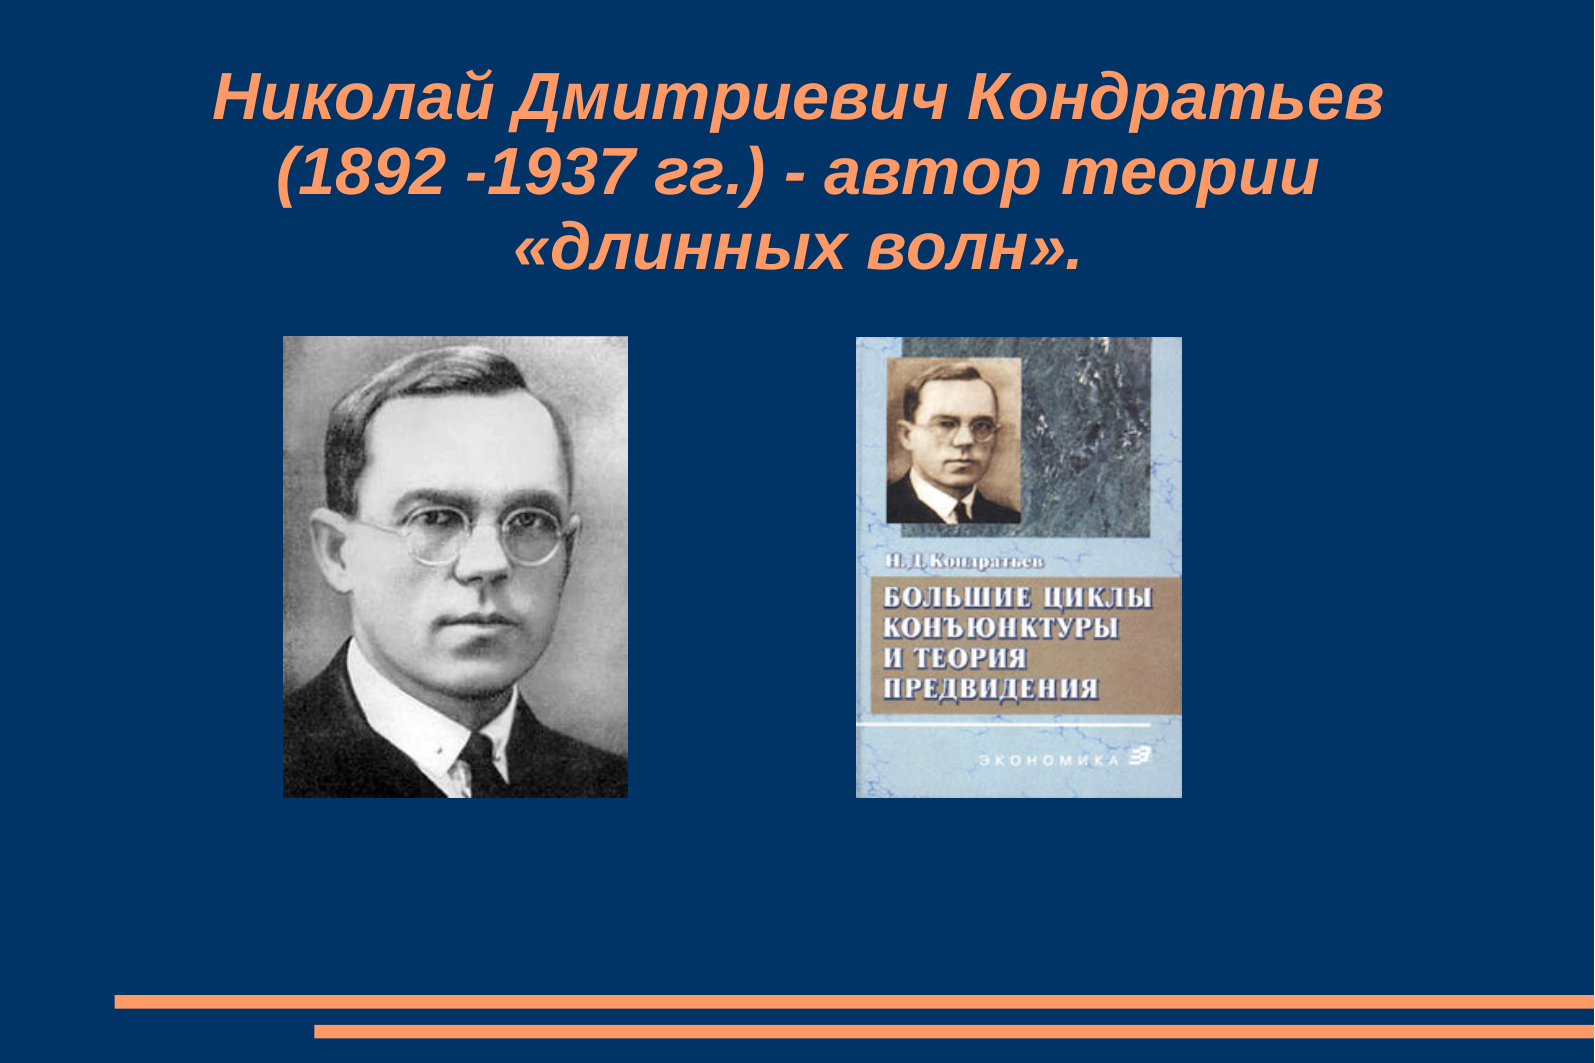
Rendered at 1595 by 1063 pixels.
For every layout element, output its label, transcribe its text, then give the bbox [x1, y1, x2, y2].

title Николай Дмитриевич Кондратьев (1892 -1937 гг.) - автор теории «длинных волн». [118, 59, 1480, 284]
picture [283, 336, 628, 798]
picture [856, 337, 1182, 798]
